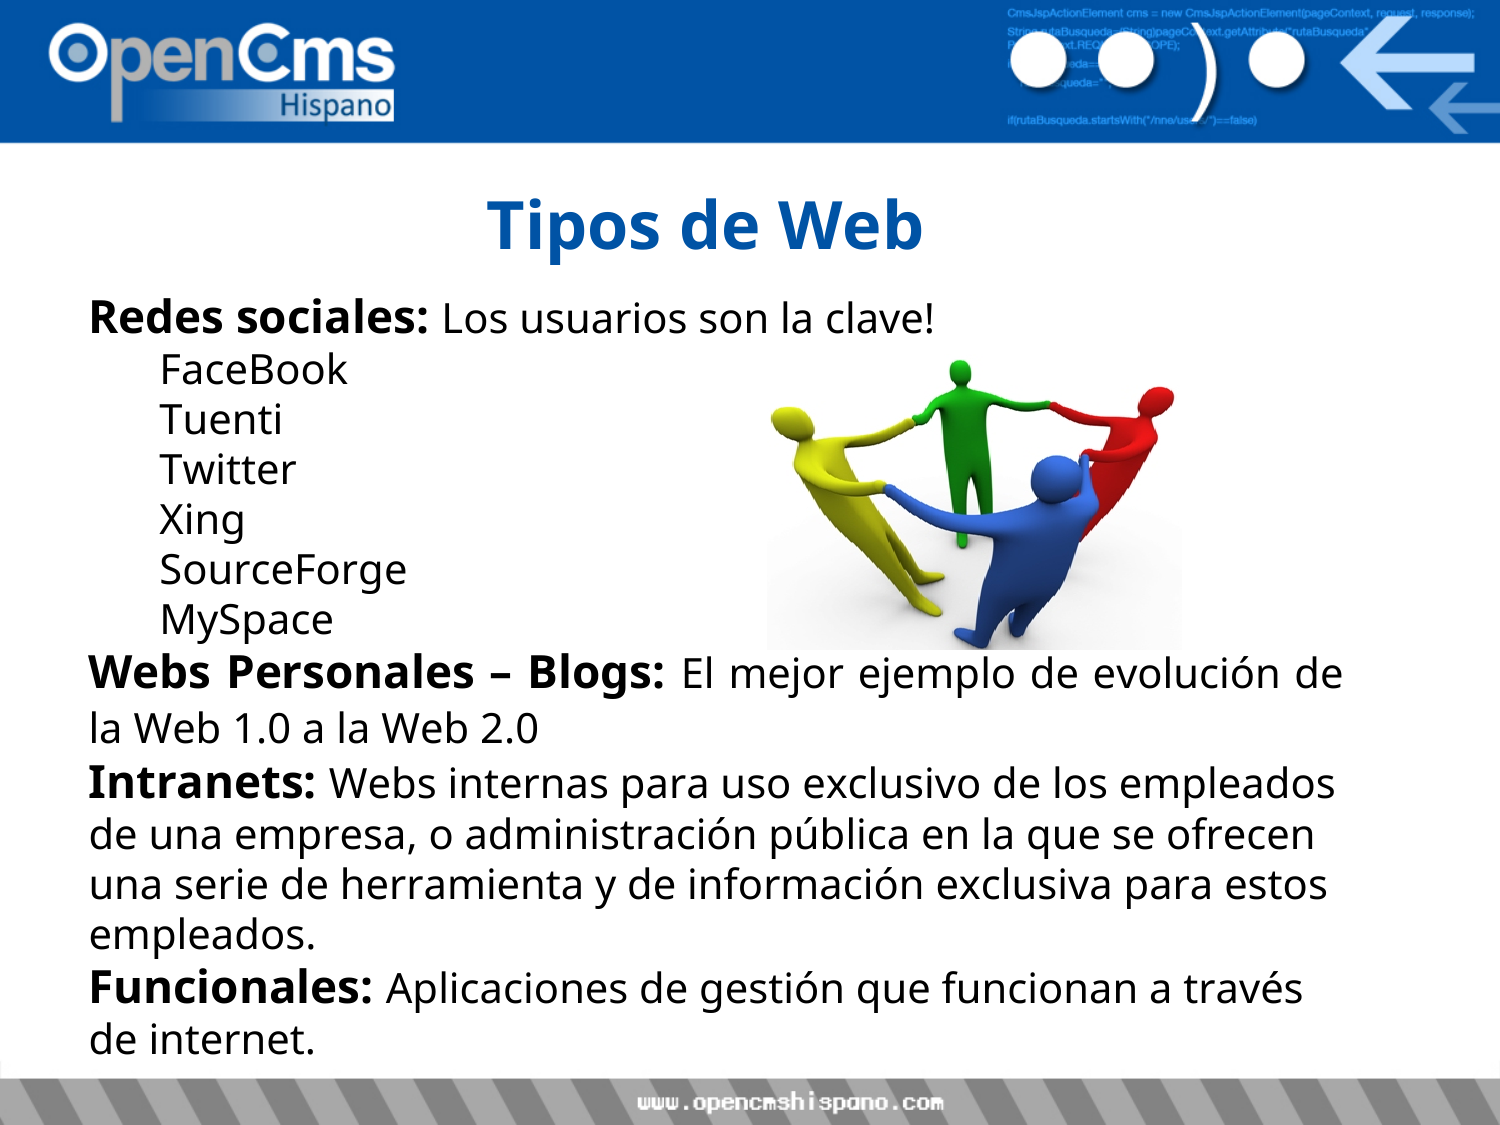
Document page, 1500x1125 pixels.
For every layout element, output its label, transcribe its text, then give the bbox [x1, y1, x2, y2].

text_box Redes sociales: Los usuarios son la clave! FaceBook Tuenti Twitter Xing SourceForge MySpace Webs Personales – Blogs: El mejor ejemplo de evolución de la Web 1.0 a la Web 2.0 Intranets: Webs internas para uso exclusivo de los empleados de una empresa, o administración pública en la que se ofrecen una serie de herramienta y de información exclusiva para estos empleados. Funcionales: Aplicaciones de gestión que funcionan a través de internet. [88, 287, 1345, 1063]
picture [0, 0, 1500, 1125]
text_box Tipos de Web [82, 140, 1329, 315]
